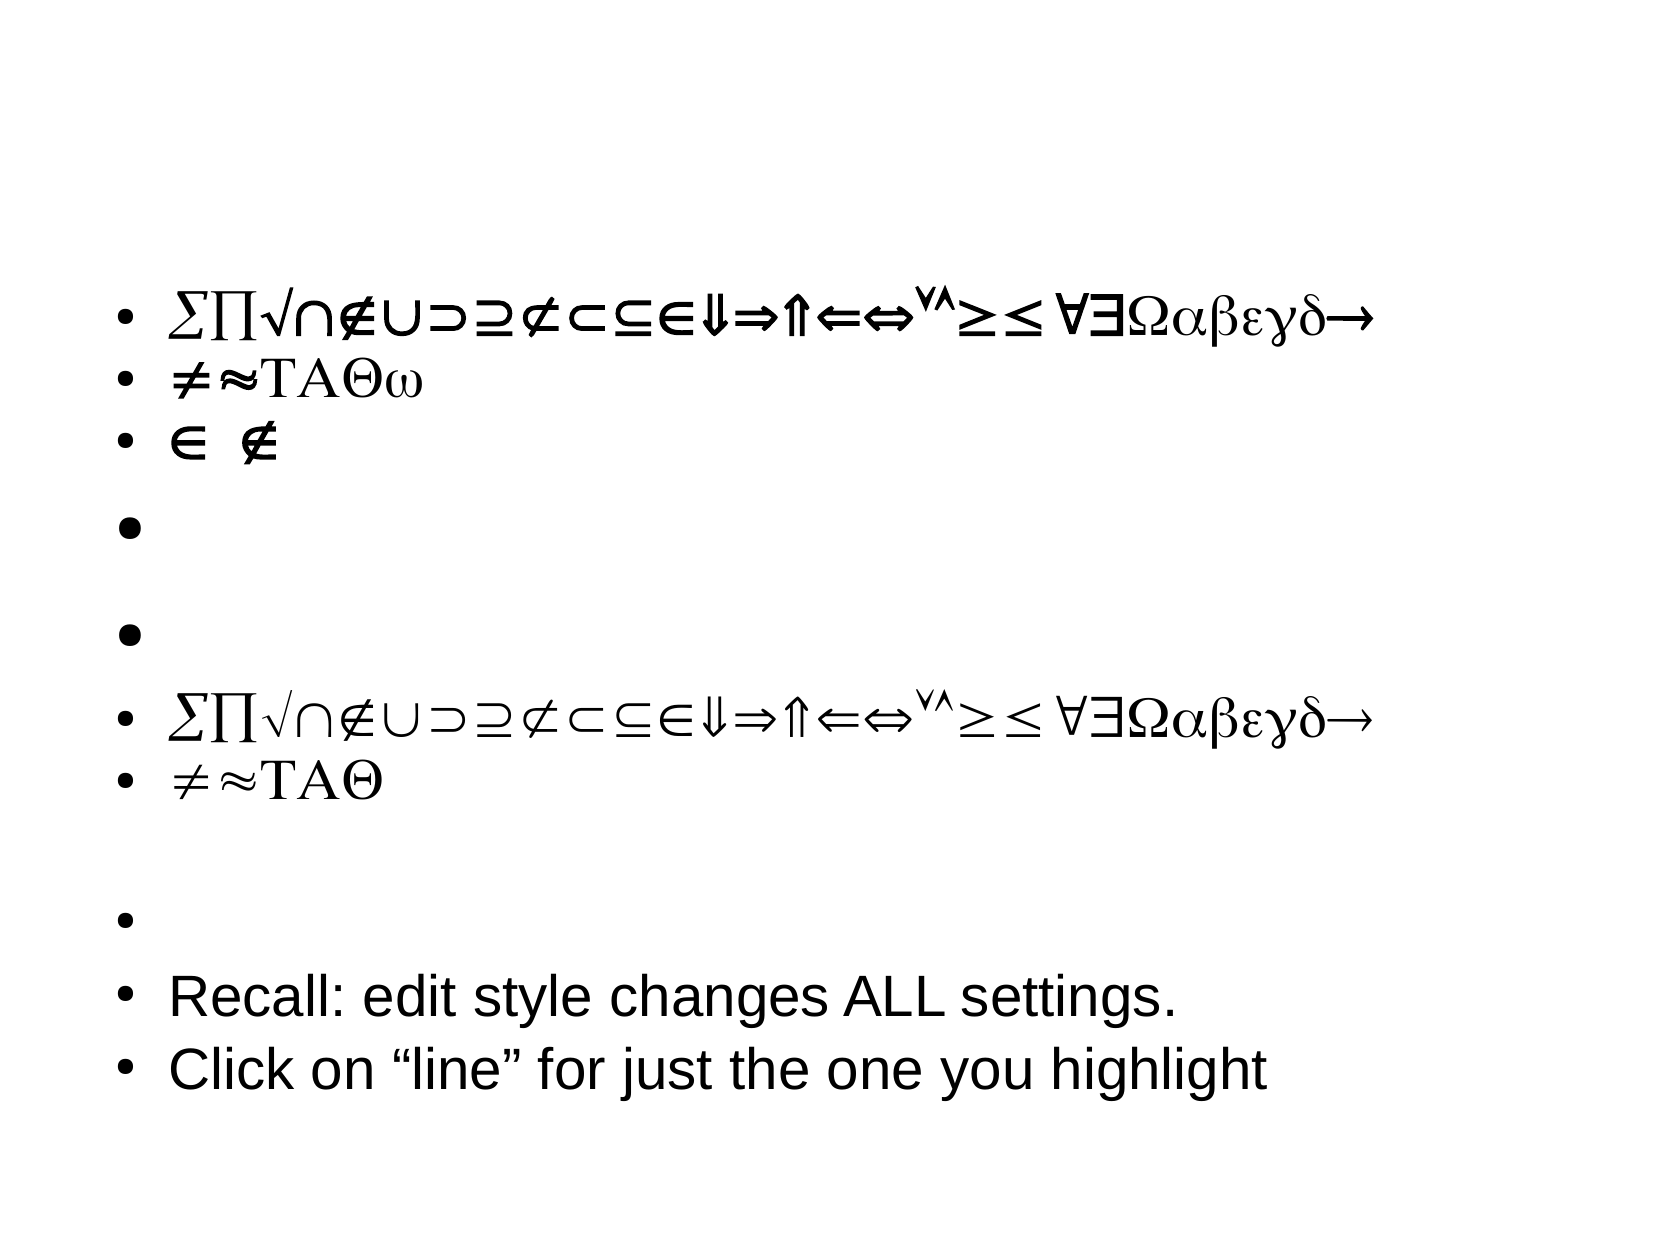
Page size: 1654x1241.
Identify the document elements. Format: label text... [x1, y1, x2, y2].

list  TAQw    TAQ Recall: edit style changes ALL settings. Click on “line” for just the one you highlight [82, 289, 1571, 1198]
